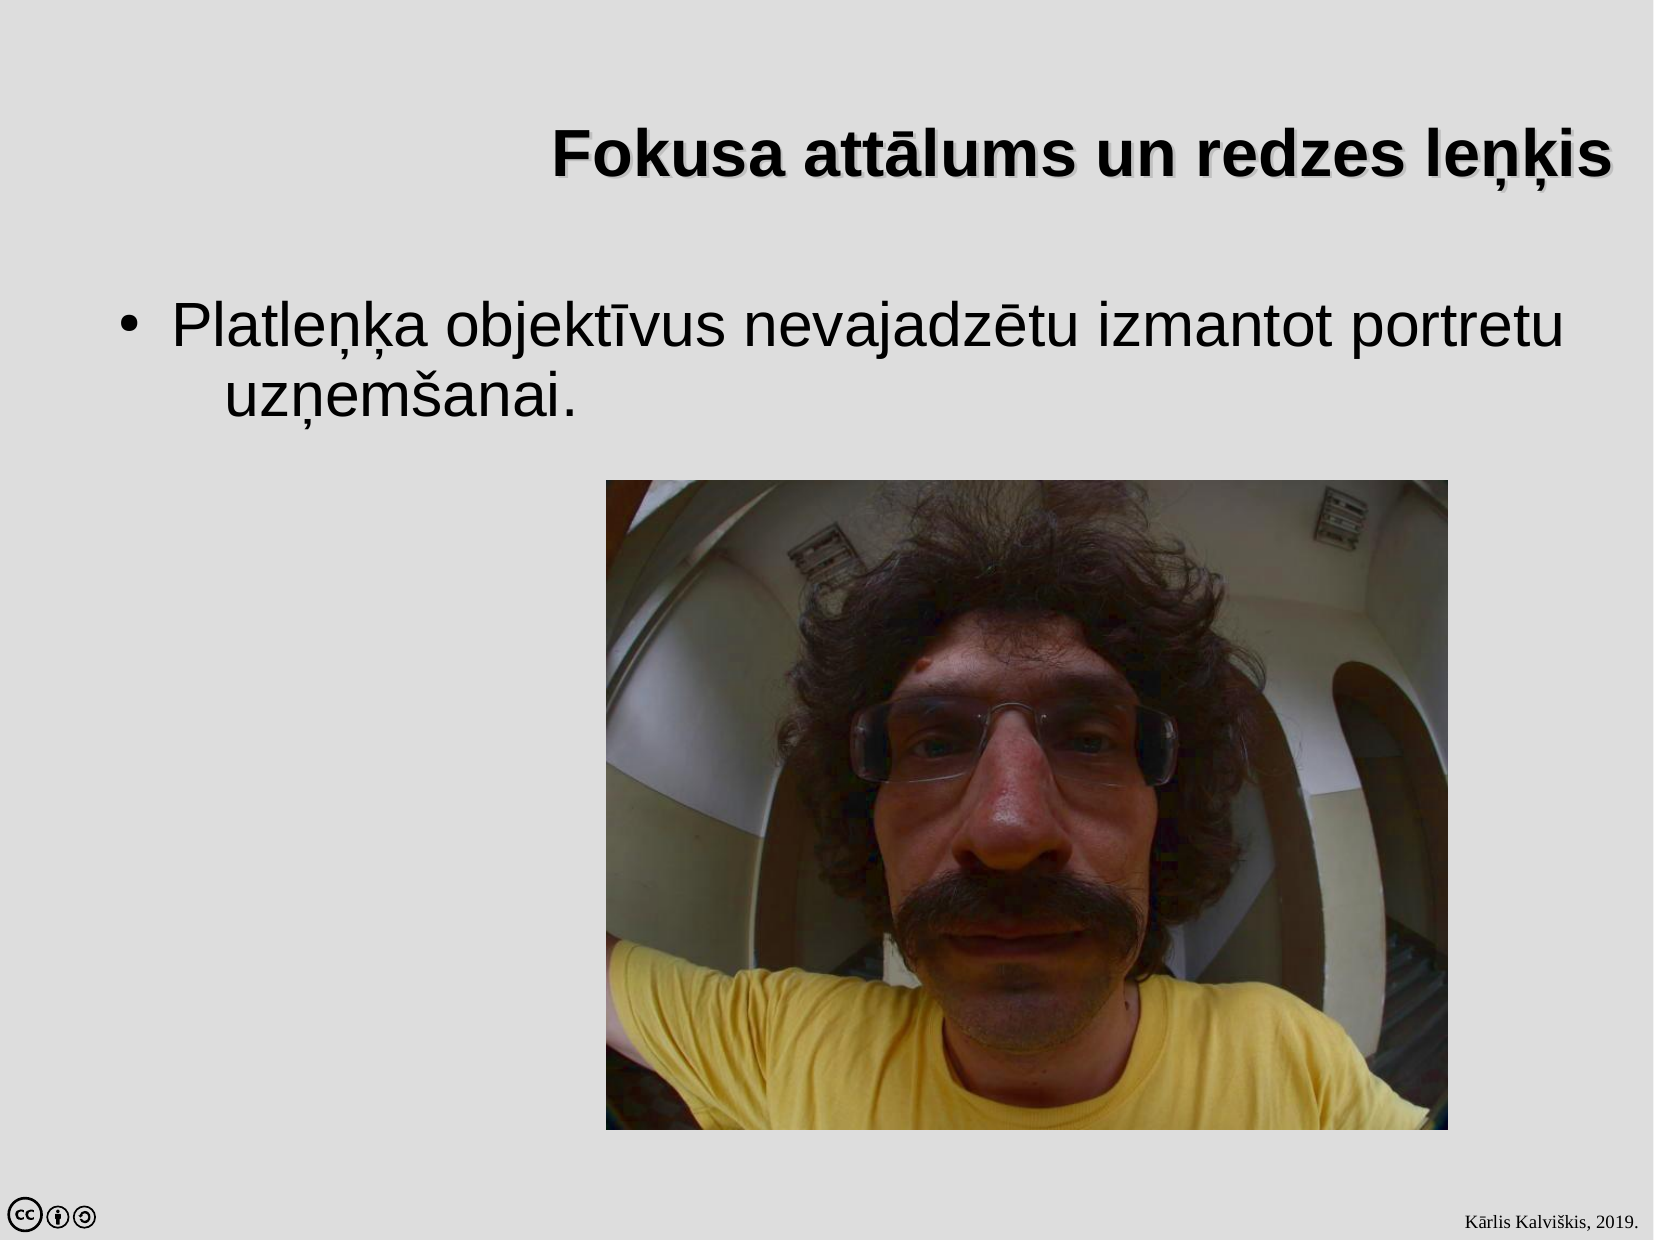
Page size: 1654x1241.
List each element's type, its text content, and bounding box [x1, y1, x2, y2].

title Fokusa attālums un redzes leņķis [42, 49, 1615, 257]
list Platleņķa objektīvus nevajadzētu izmantot portretu uzņemšanai. [82, 290, 1571, 1094]
picture [606, 480, 1448, 1130]
